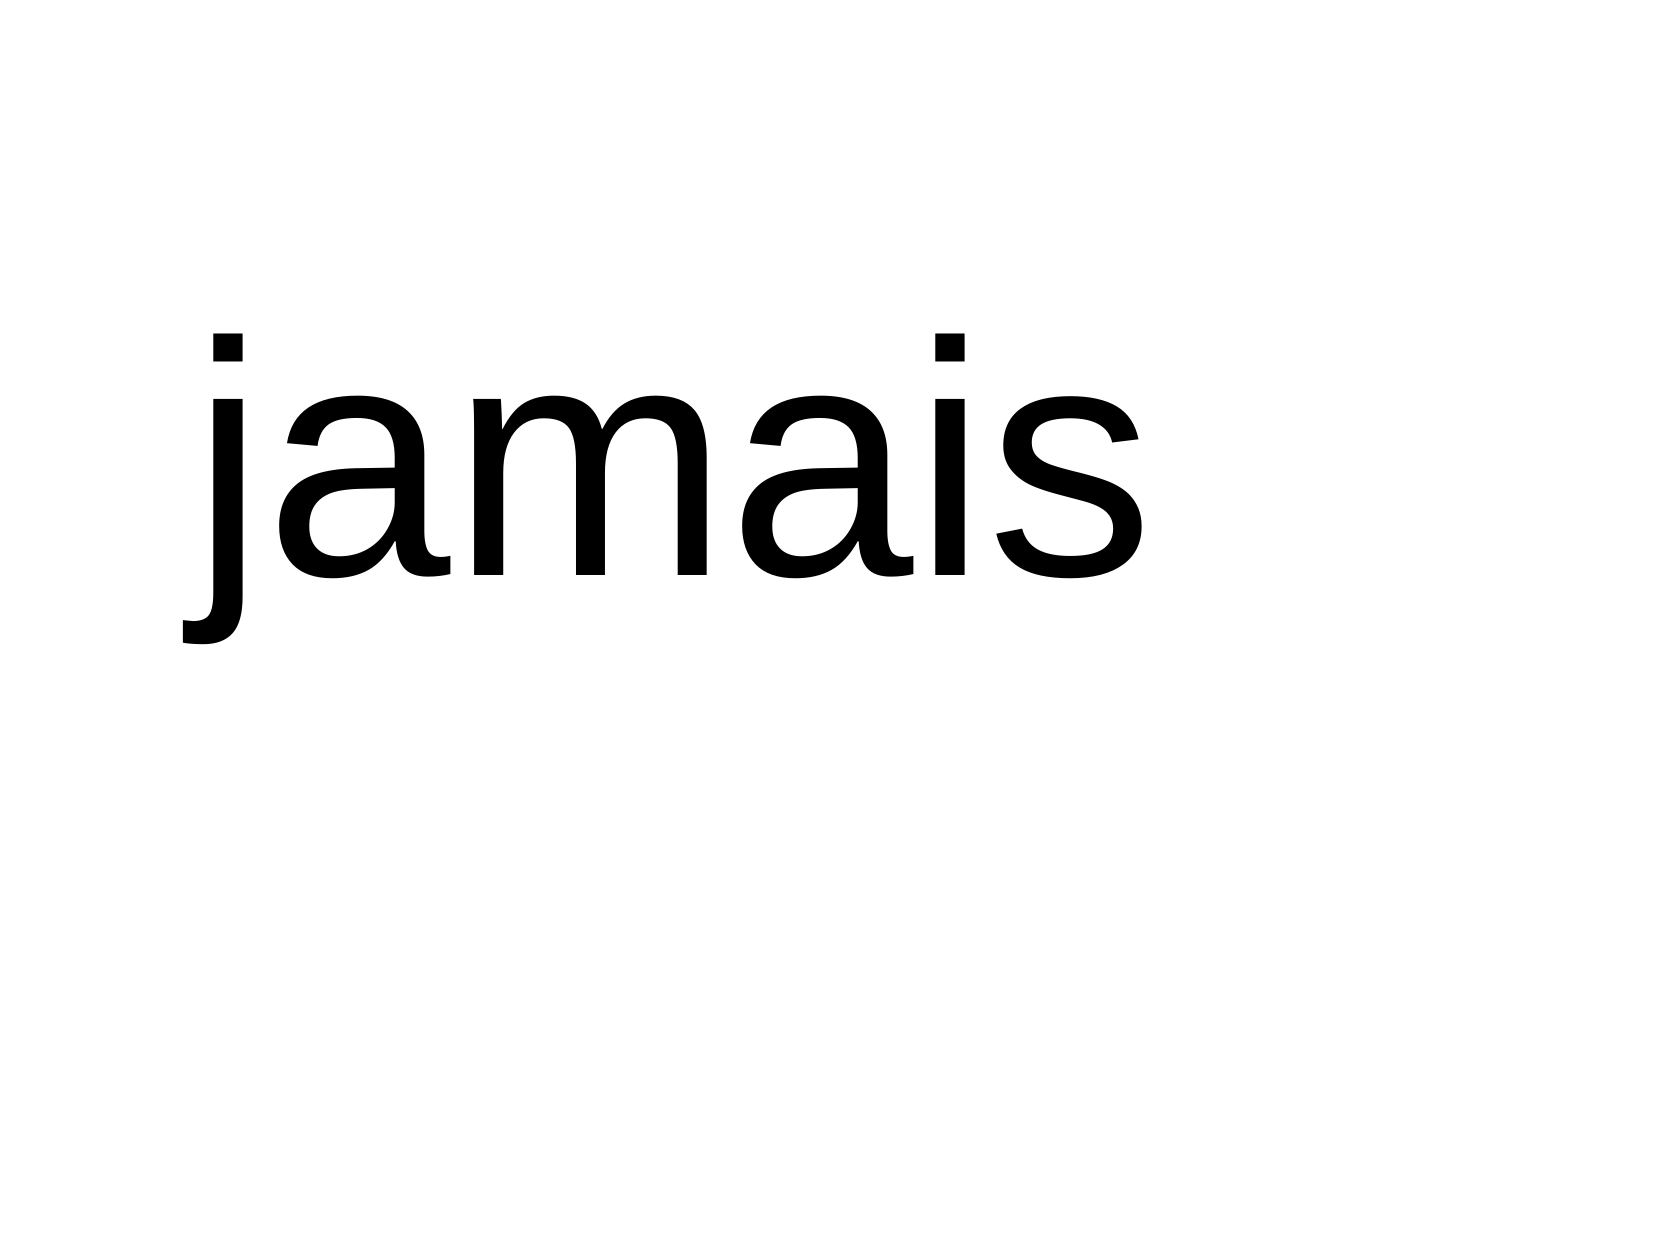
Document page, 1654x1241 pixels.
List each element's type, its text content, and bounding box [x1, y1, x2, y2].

text_box jamais [177, 265, 1447, 653]
